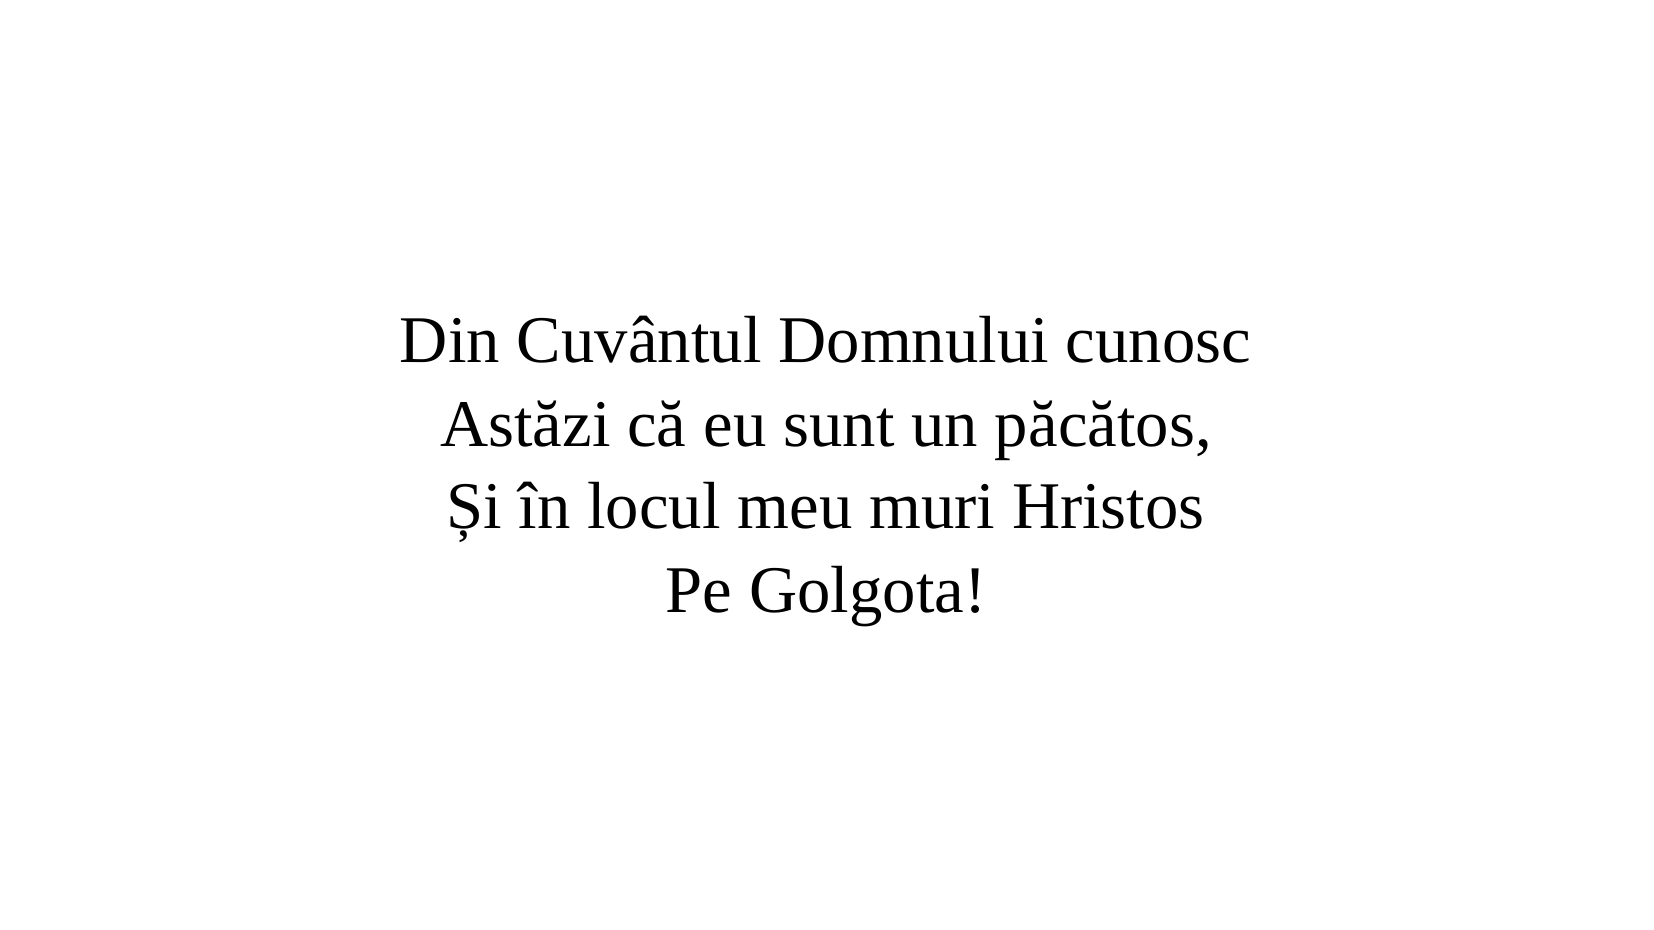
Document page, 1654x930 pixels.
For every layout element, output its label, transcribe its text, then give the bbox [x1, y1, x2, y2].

subtitle Din Cuvântul Domnului cunosc Astăzi că eu sunt un păcătos, Și în locul meu muri Hristos Pe Golgota! [300, 150, 1354, 781]
